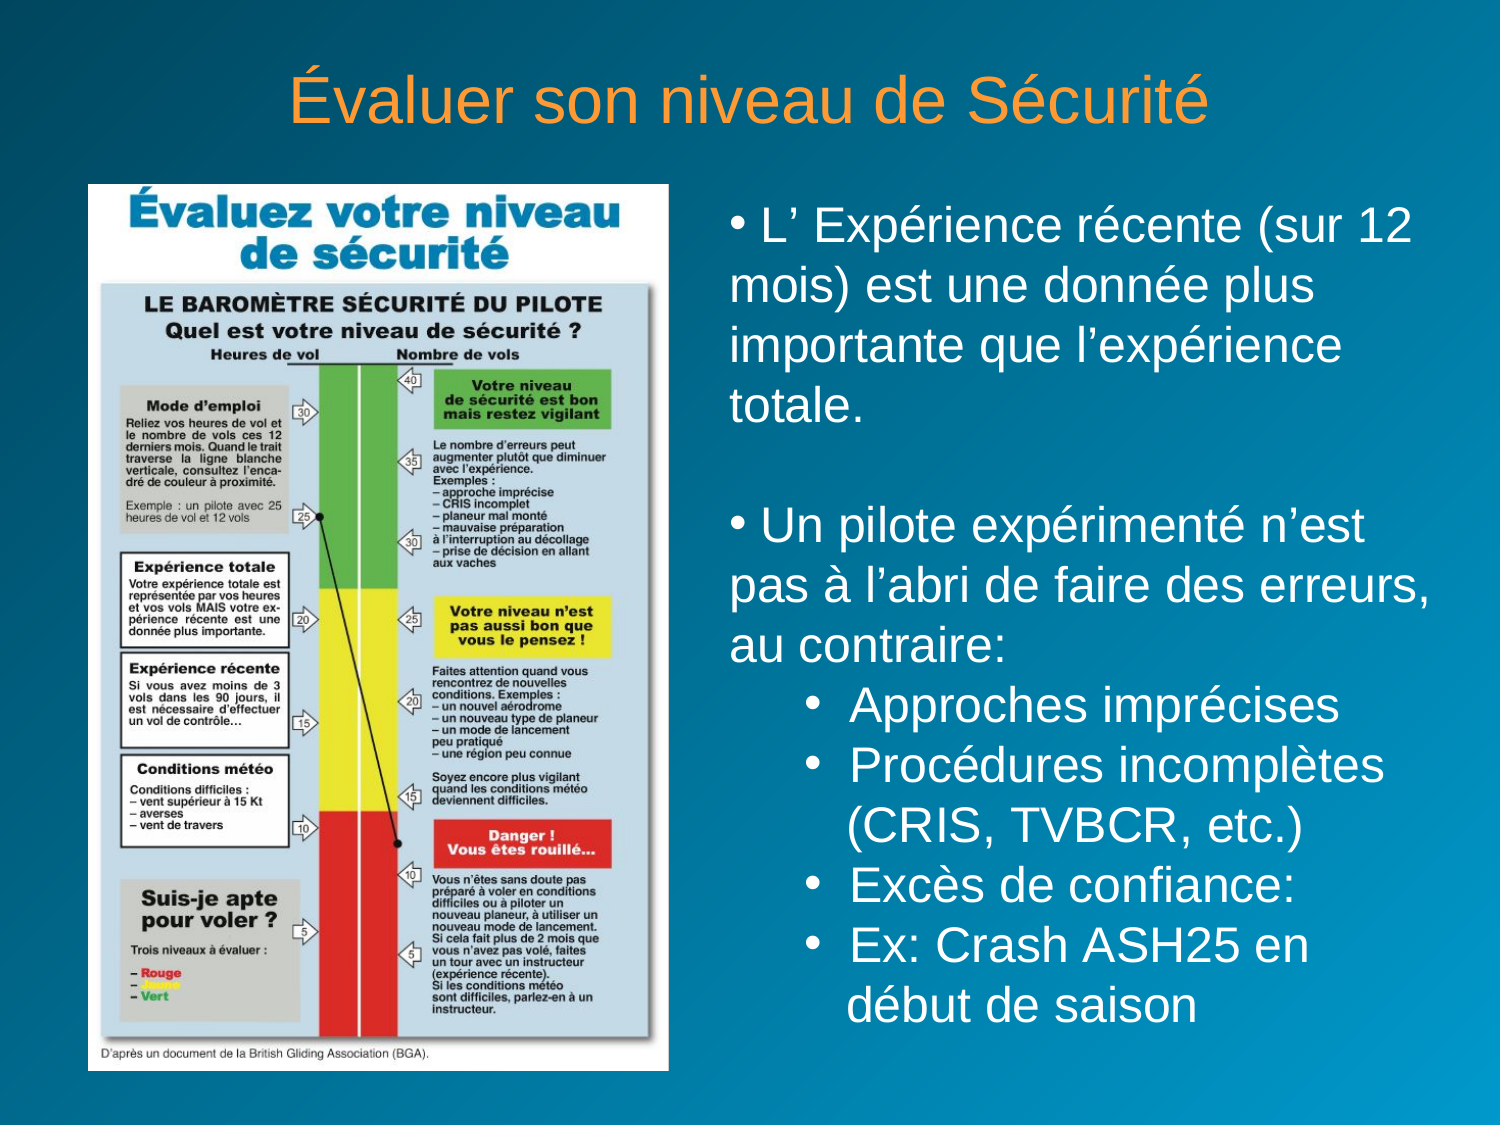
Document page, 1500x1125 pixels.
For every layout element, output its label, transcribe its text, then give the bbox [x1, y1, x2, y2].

picture [89, 185, 668, 1070]
title Évaluer son niveau de Sécurité [75, 45, 1426, 149]
text_box L’ Expérience récente (sur 12 mois) est une donnée plus importante que l’expérience totale. Un pilote expérimenté n’est pas à l’abri de faire des erreurs, au contraire: Approches imprécises Procédures incomplètes (CRIS, TVBCR, etc.) Excès de confiance: Ex: Crash ASH25 en début de saison [714, 184, 1459, 1040]
